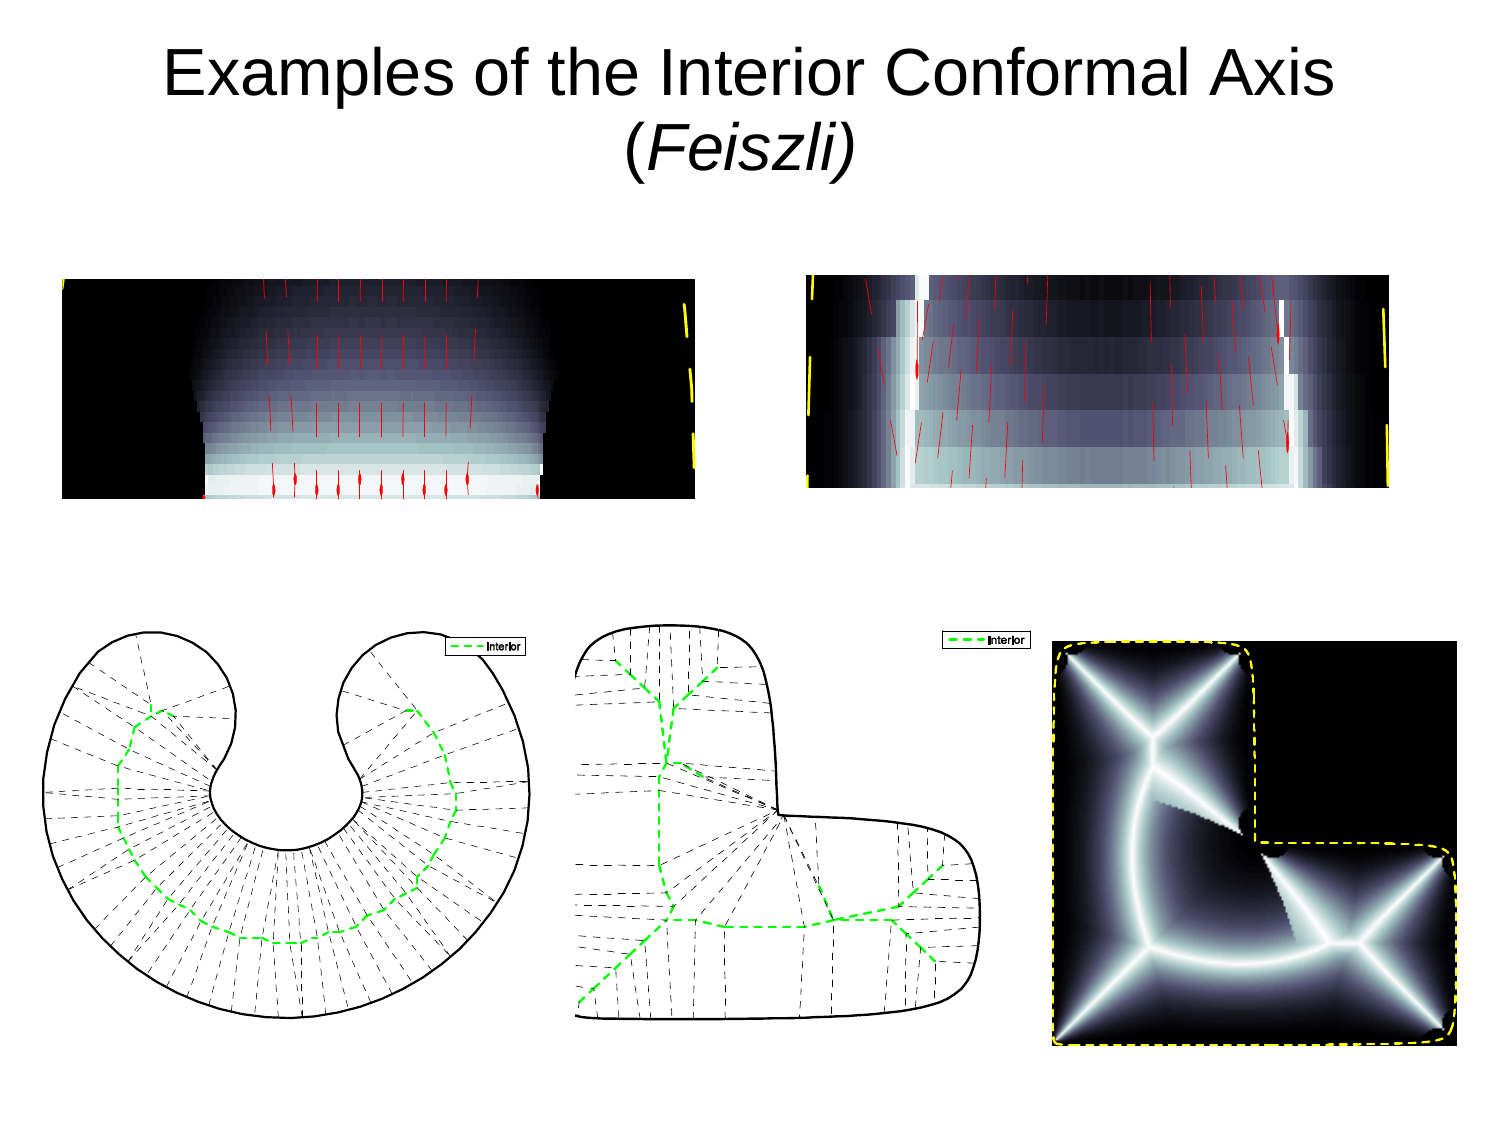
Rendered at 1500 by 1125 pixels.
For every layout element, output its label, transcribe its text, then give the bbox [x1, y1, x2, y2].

picture [575, 612, 1463, 1046]
picture [37, 619, 539, 1028]
title Examples of the Interior Conformal Axis (Feiszli) [75, 22, 1426, 198]
picture [62, 279, 700, 499]
picture [800, 275, 1393, 488]
